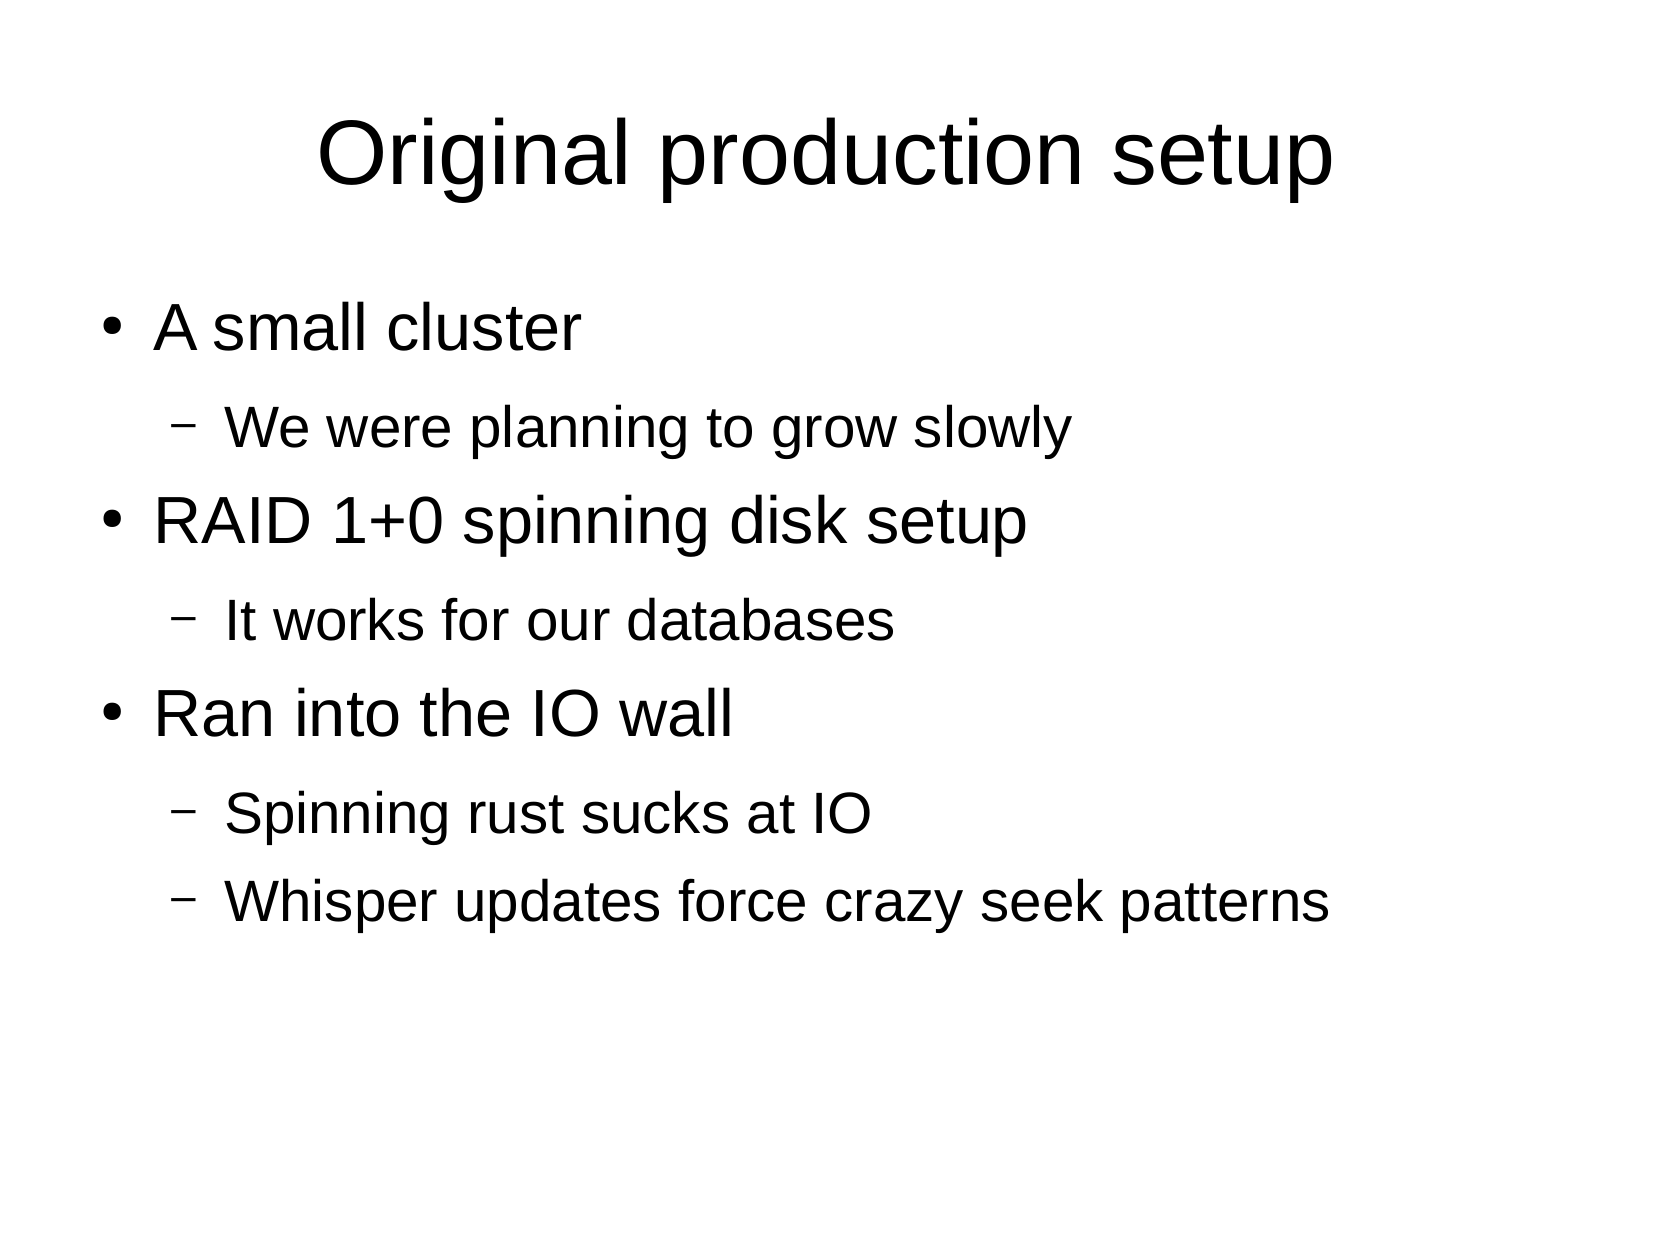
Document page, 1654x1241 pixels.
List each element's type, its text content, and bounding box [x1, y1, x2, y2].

title Original production setup [82, 49, 1571, 257]
list A small cluster We were planning to grow slowly RAID 1+0 spinning disk setup It works for our databases Ran into the IO wall Spinning rust sucks at IO Whisper updates force crazy seek patterns [82, 290, 1538, 1010]
